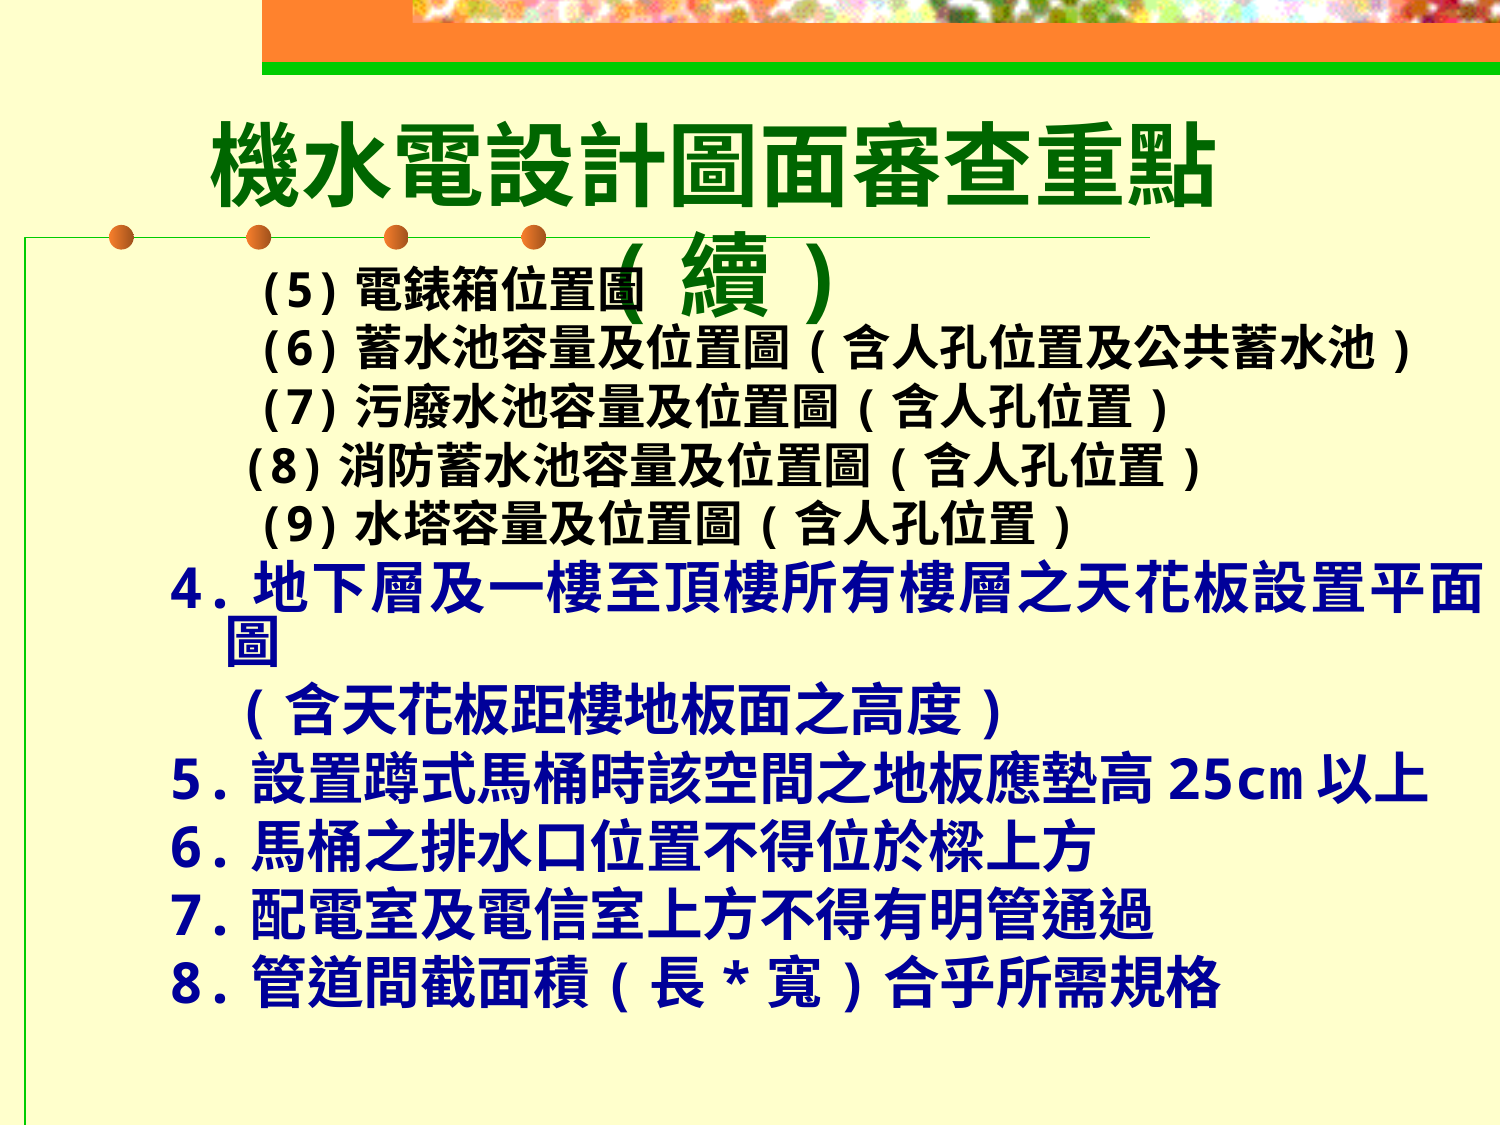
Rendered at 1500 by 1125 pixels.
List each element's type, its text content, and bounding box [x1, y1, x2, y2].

title 機水電設計圖面審查重點(續) [87, 99, 1363, 225]
list (5)電錶箱位置圖 (6)蓄水池容量及位置圖(含人孔位置及公共蓄水池) (7)污廢水池容量及位置圖(含人孔位置) (8)消防蓄水池容量及位置圖(含人孔位置) (9)水塔容量及位置圖(含人孔位置) 4.地下層及一樓至頂樓所有樓層之天花板設置平面圖 (含天花板距樓地板面之高度) 5.設置蹲式馬桶時該空間之地板應墊高25cm以上 6.馬桶之排水口位置不得位於樑上方 7.配電室及電信室上方不得有明管通過 8.管道間截面積(長*寬)合乎所需規格 [99, 262, 1500, 1026]
